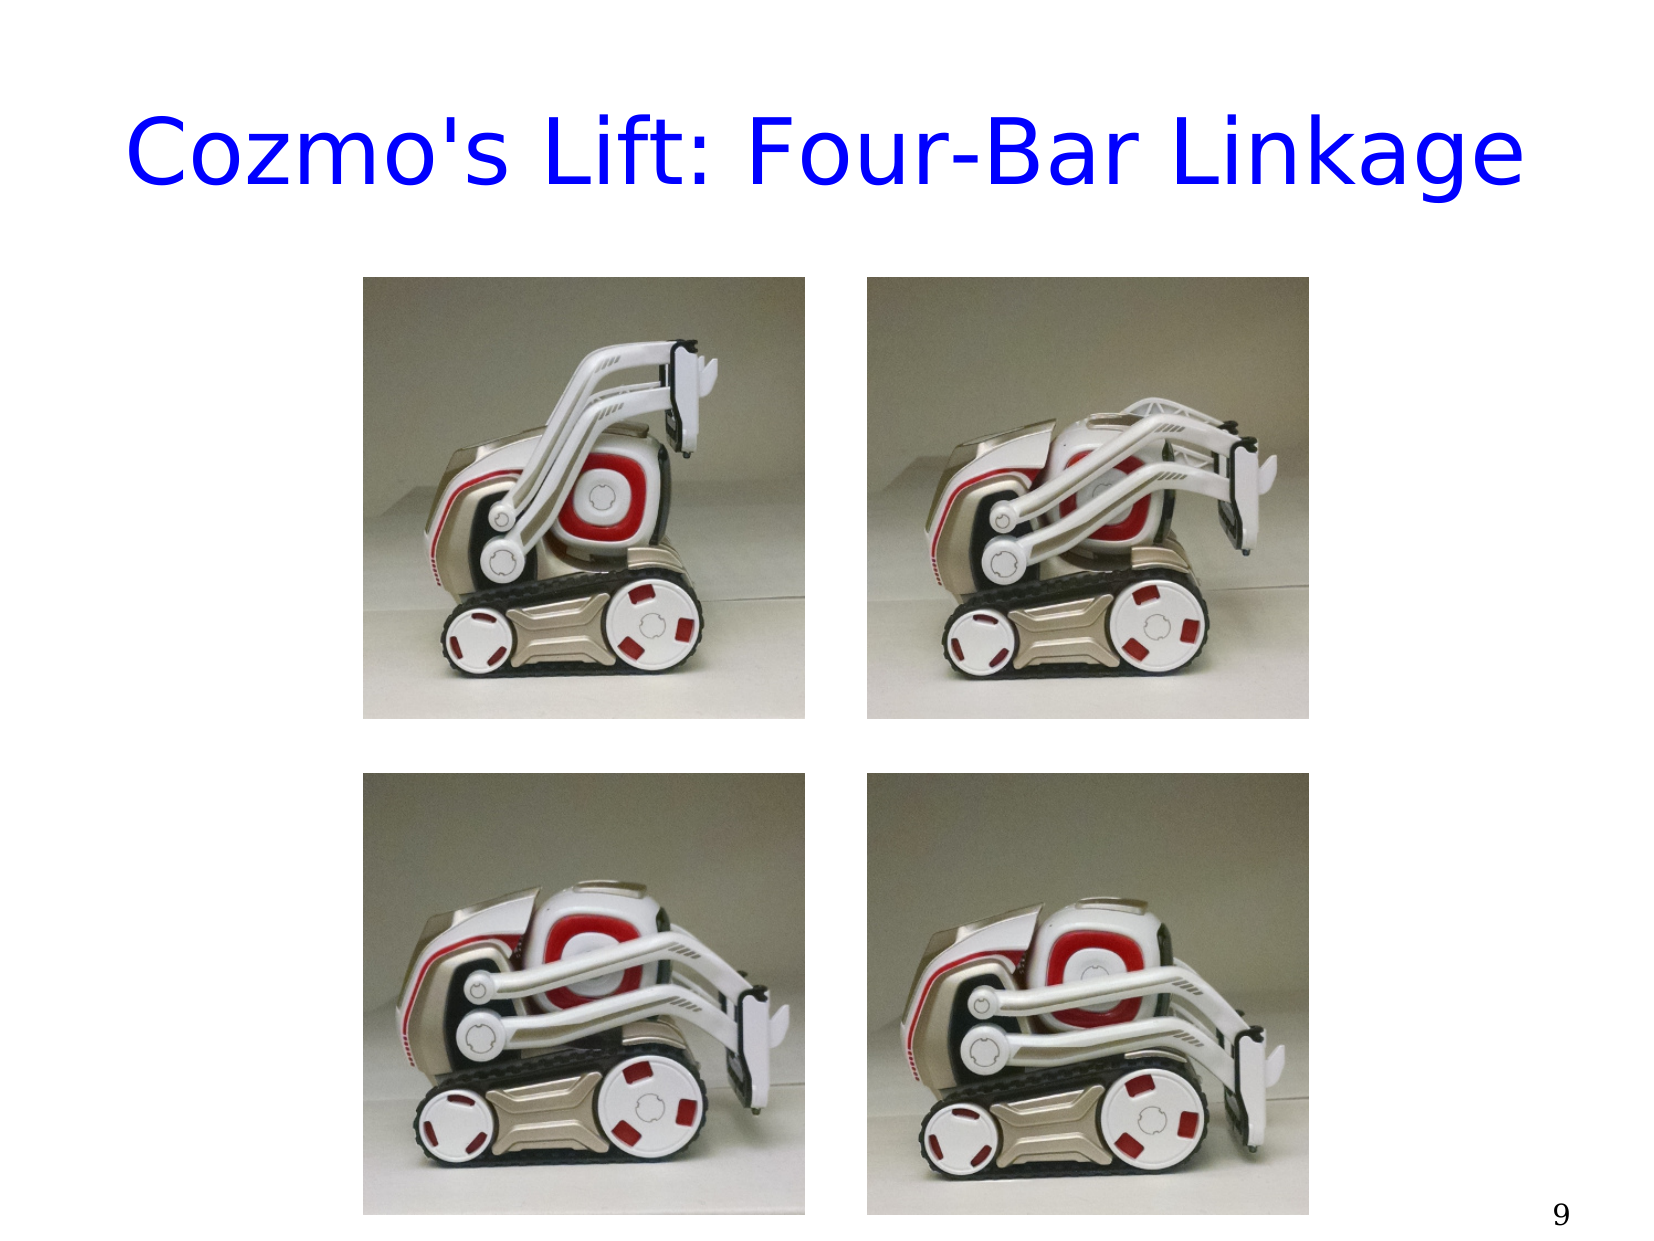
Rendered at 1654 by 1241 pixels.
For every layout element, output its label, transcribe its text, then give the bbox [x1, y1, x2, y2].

picture [867, 277, 1309, 719]
title Cozmo's Lift: Four-Bar Linkage [82, 49, 1571, 257]
picture [363, 773, 805, 1215]
picture [363, 277, 805, 719]
picture [867, 773, 1309, 1215]
